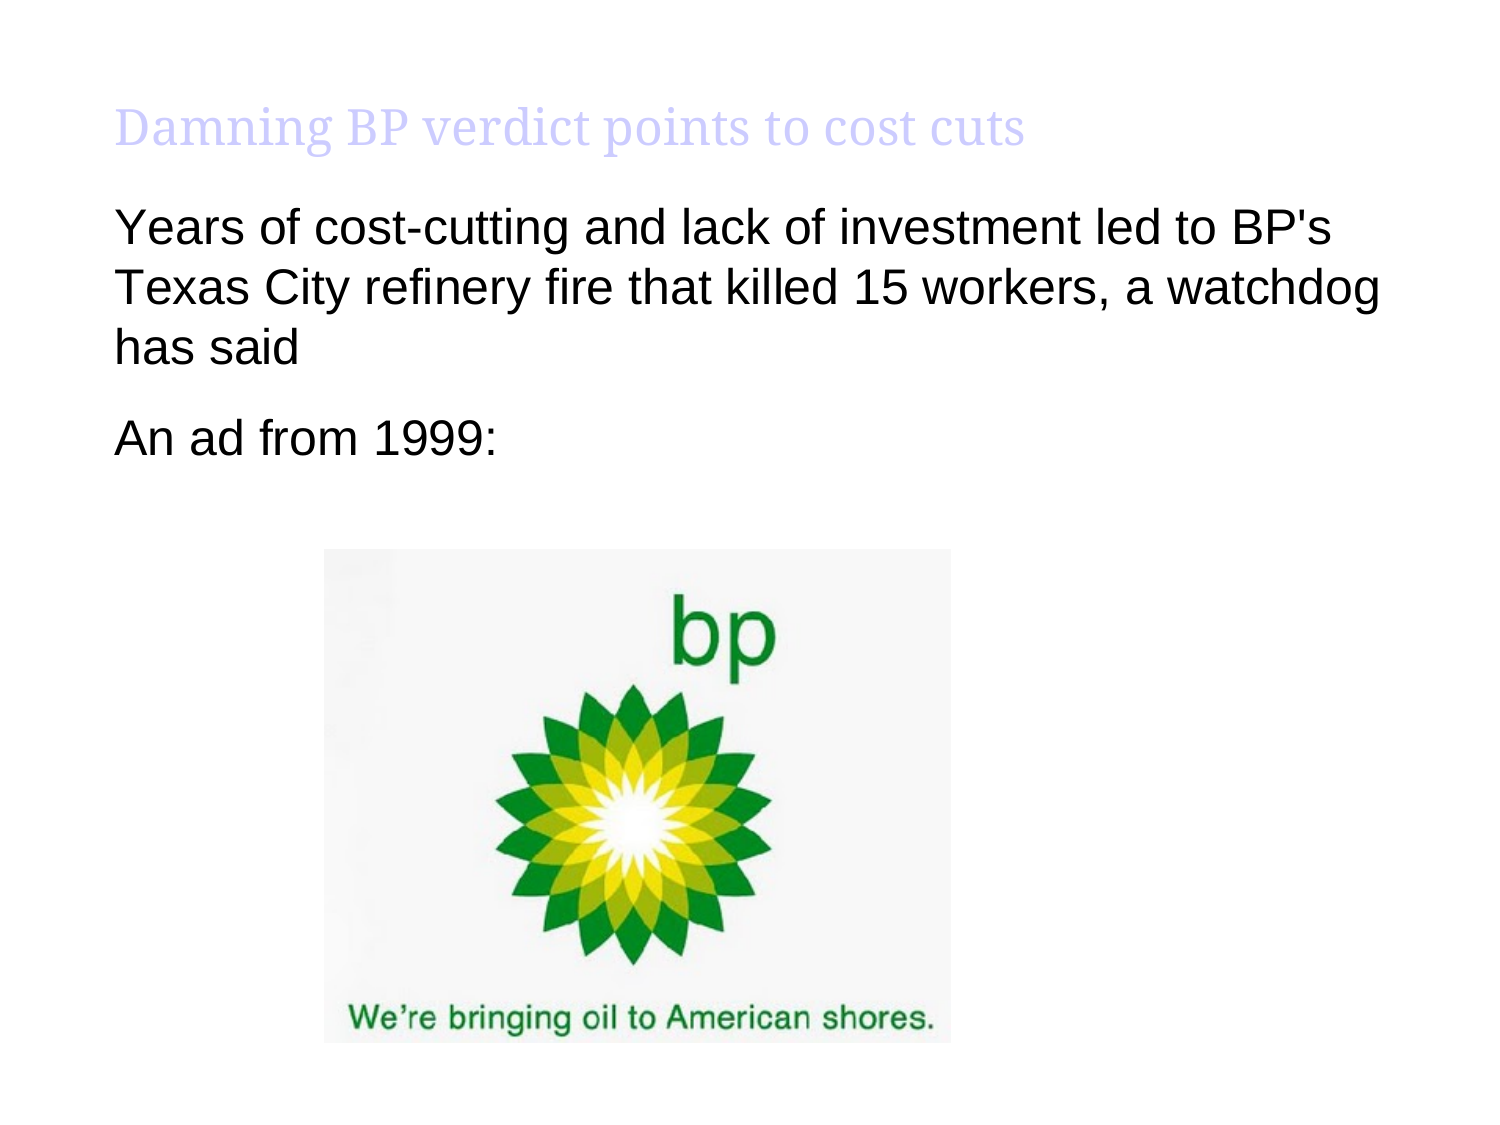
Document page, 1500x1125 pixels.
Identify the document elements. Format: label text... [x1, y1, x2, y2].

picture [324, 549, 951, 1043]
text_box Damning BP verdict points to cost cuts Years of cost-cutting and lack of investment led to BP's Texas City refinery fire that killed 15 workers, a watchdog has said An ad from 1999: [99, 87, 1451, 474]
